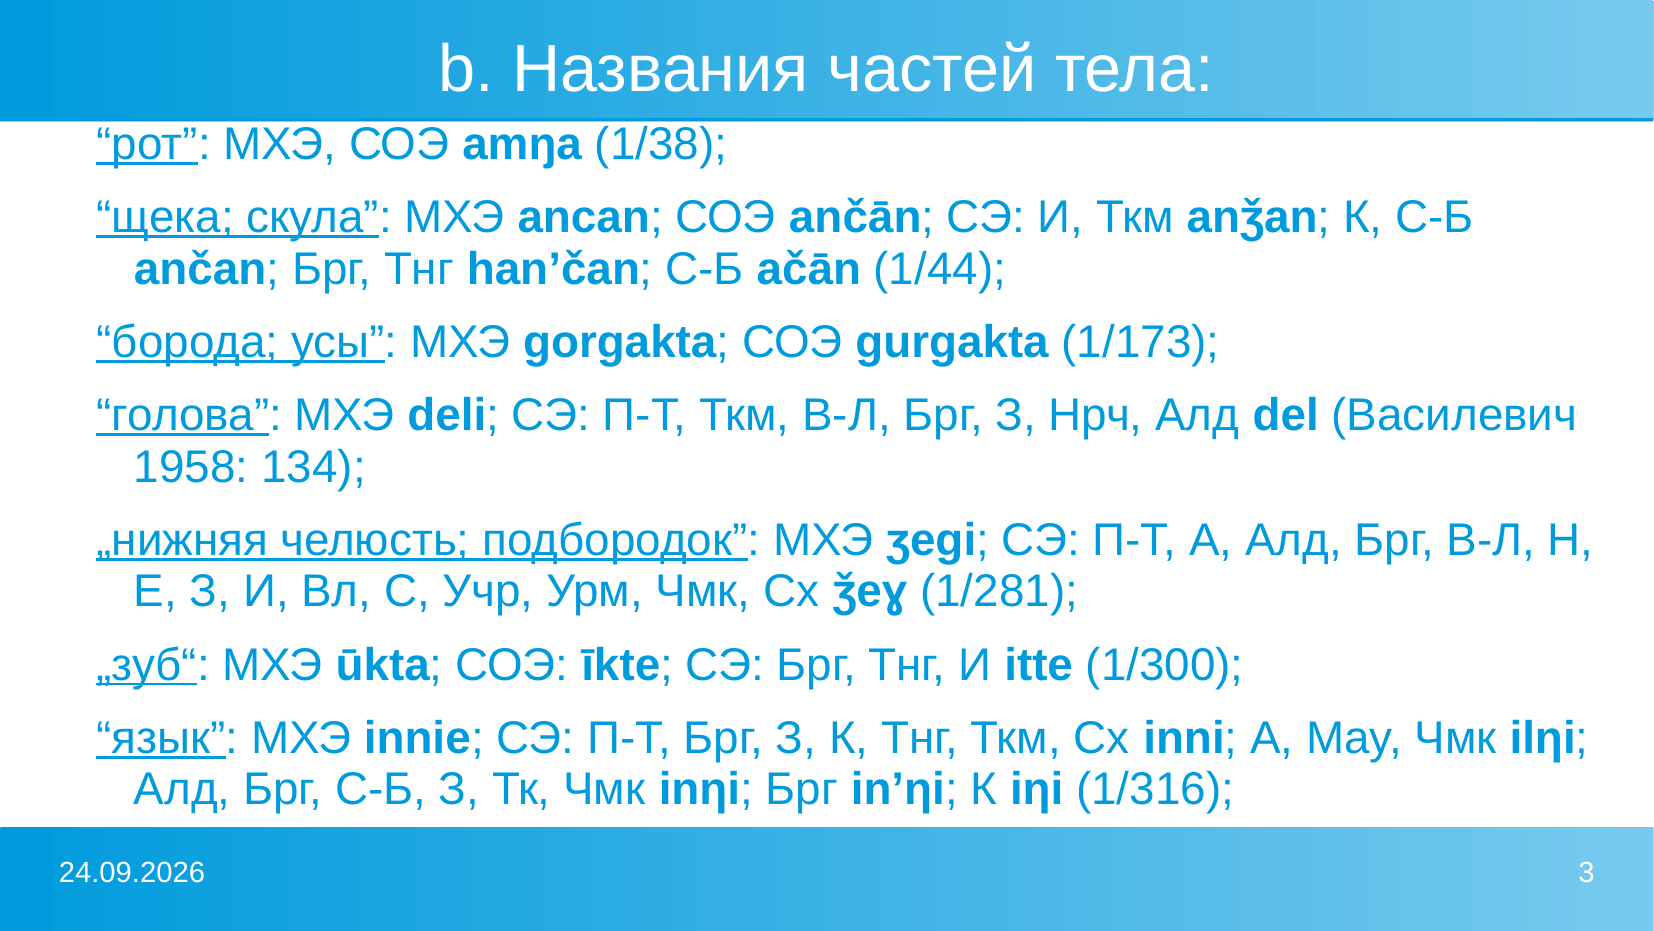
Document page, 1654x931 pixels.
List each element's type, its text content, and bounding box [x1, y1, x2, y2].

list “рот”: МХЭ, СОЭ amŋa (1/38); “щека; скула”: МХЭ ancan; СОЭ ančān; СЭ: И, Ткм anǯan; К, С-Б ančan; Брг, Тнг han’čan; С-Б ačān (1/44); “борода; усы”: МХЭ gorgakta; СОЭ gurgakta (1/173); “голова”: МХЭ deli; СЭ: П-Т, Ткм, В-Л, Брг, З, Нрч, Алд del (Василевич 1958: 134); „нижняя челюсть; подбородок”: МХЭ ʒegi; СЭ: П-Т, А, Алд, Брг, В-Л, Н, Е, З, И, Вл, С, Учр, Урм, Чмк, Сх ǯeɣ (1/281); „зуб“: МХЭ ūkta; СОЭ: īkte; СЭ: Брг, Тнг, И itte (1/300); “язык”: МХЭ innie; СЭ: П-Т, Брг, З, К, Тнг, Ткм, Сх inni; А, May, Чмк ilƞi; Алд, Брг, С-Б, З, Тк, Чмк inƞi; Брг in’ƞi; К iƞi (1/316); [59, 118, 1595, 709]
title b. Названия частей тела: [59, 29, 1595, 108]
